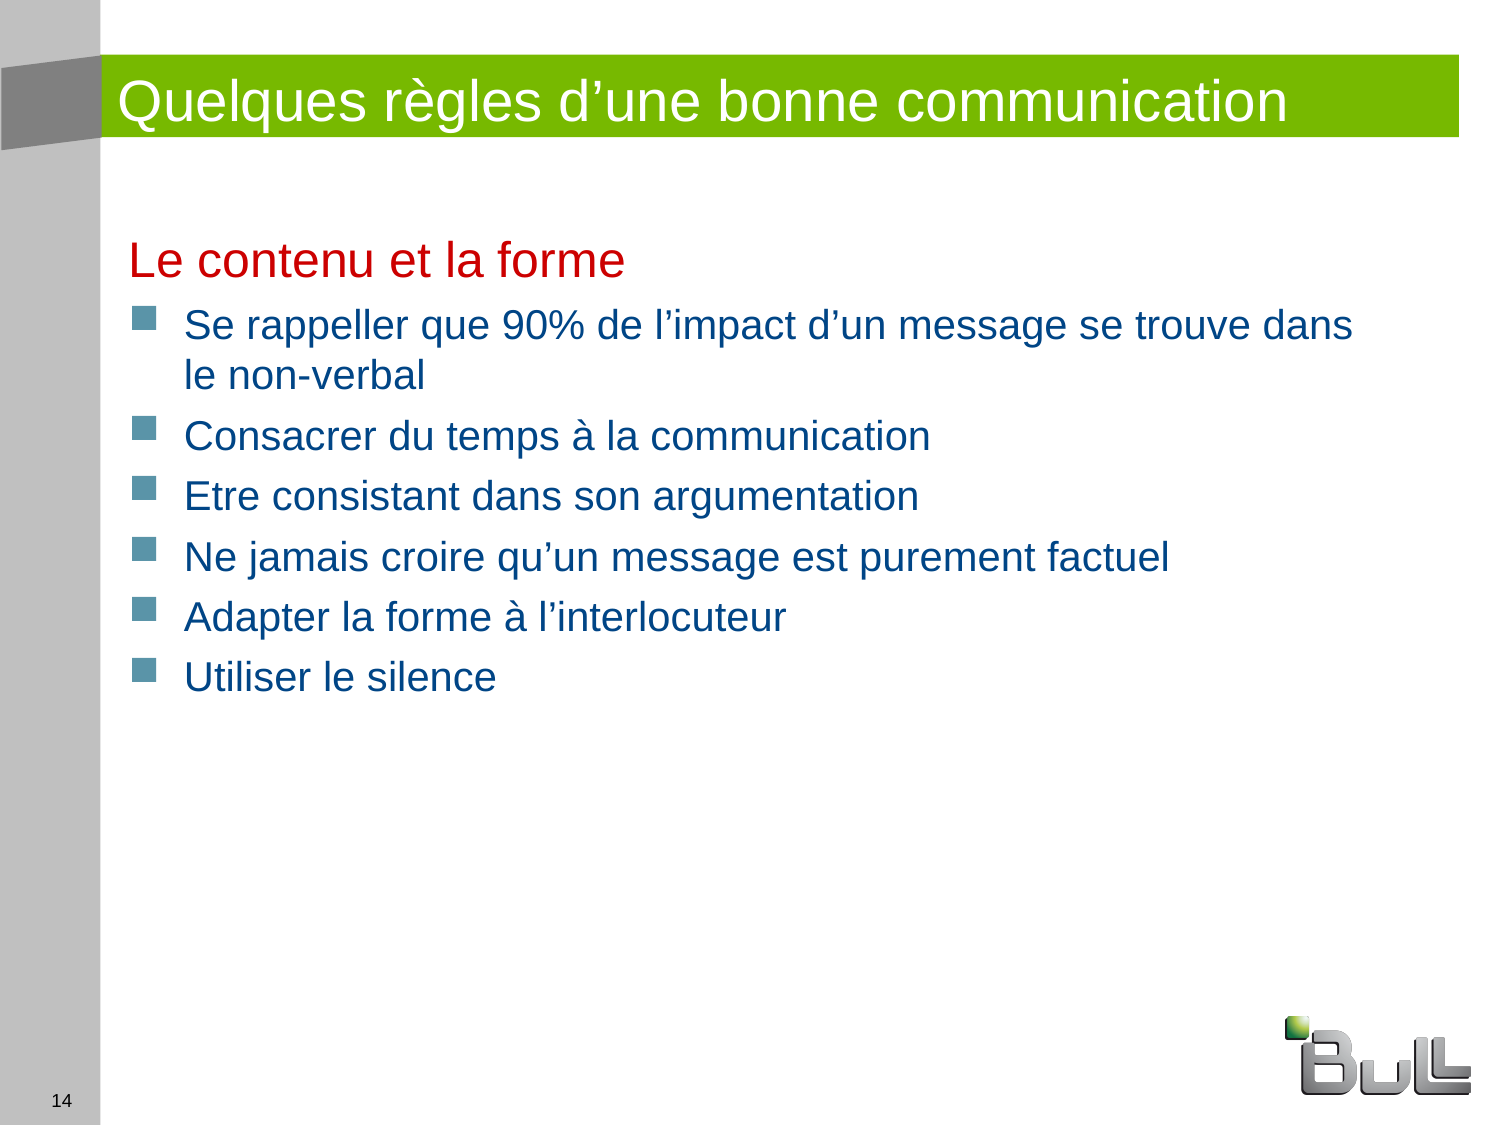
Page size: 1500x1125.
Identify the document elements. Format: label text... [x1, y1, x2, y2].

picture [1285, 1016, 1471, 1095]
text_box Le contenu et la forme Se rappeller que 90% de l’impact d’un message se trouve dans le non-verbal Consacrer du temps à la communication Etre consistant dans son argumentation Ne jamais croire qu’un message est purement factuel Adapter la forme à l’interlocuteur Utiliser le silence [113, 220, 1412, 870]
title Quelques règles d’une bonne communication [103, 53, 1500, 150]
